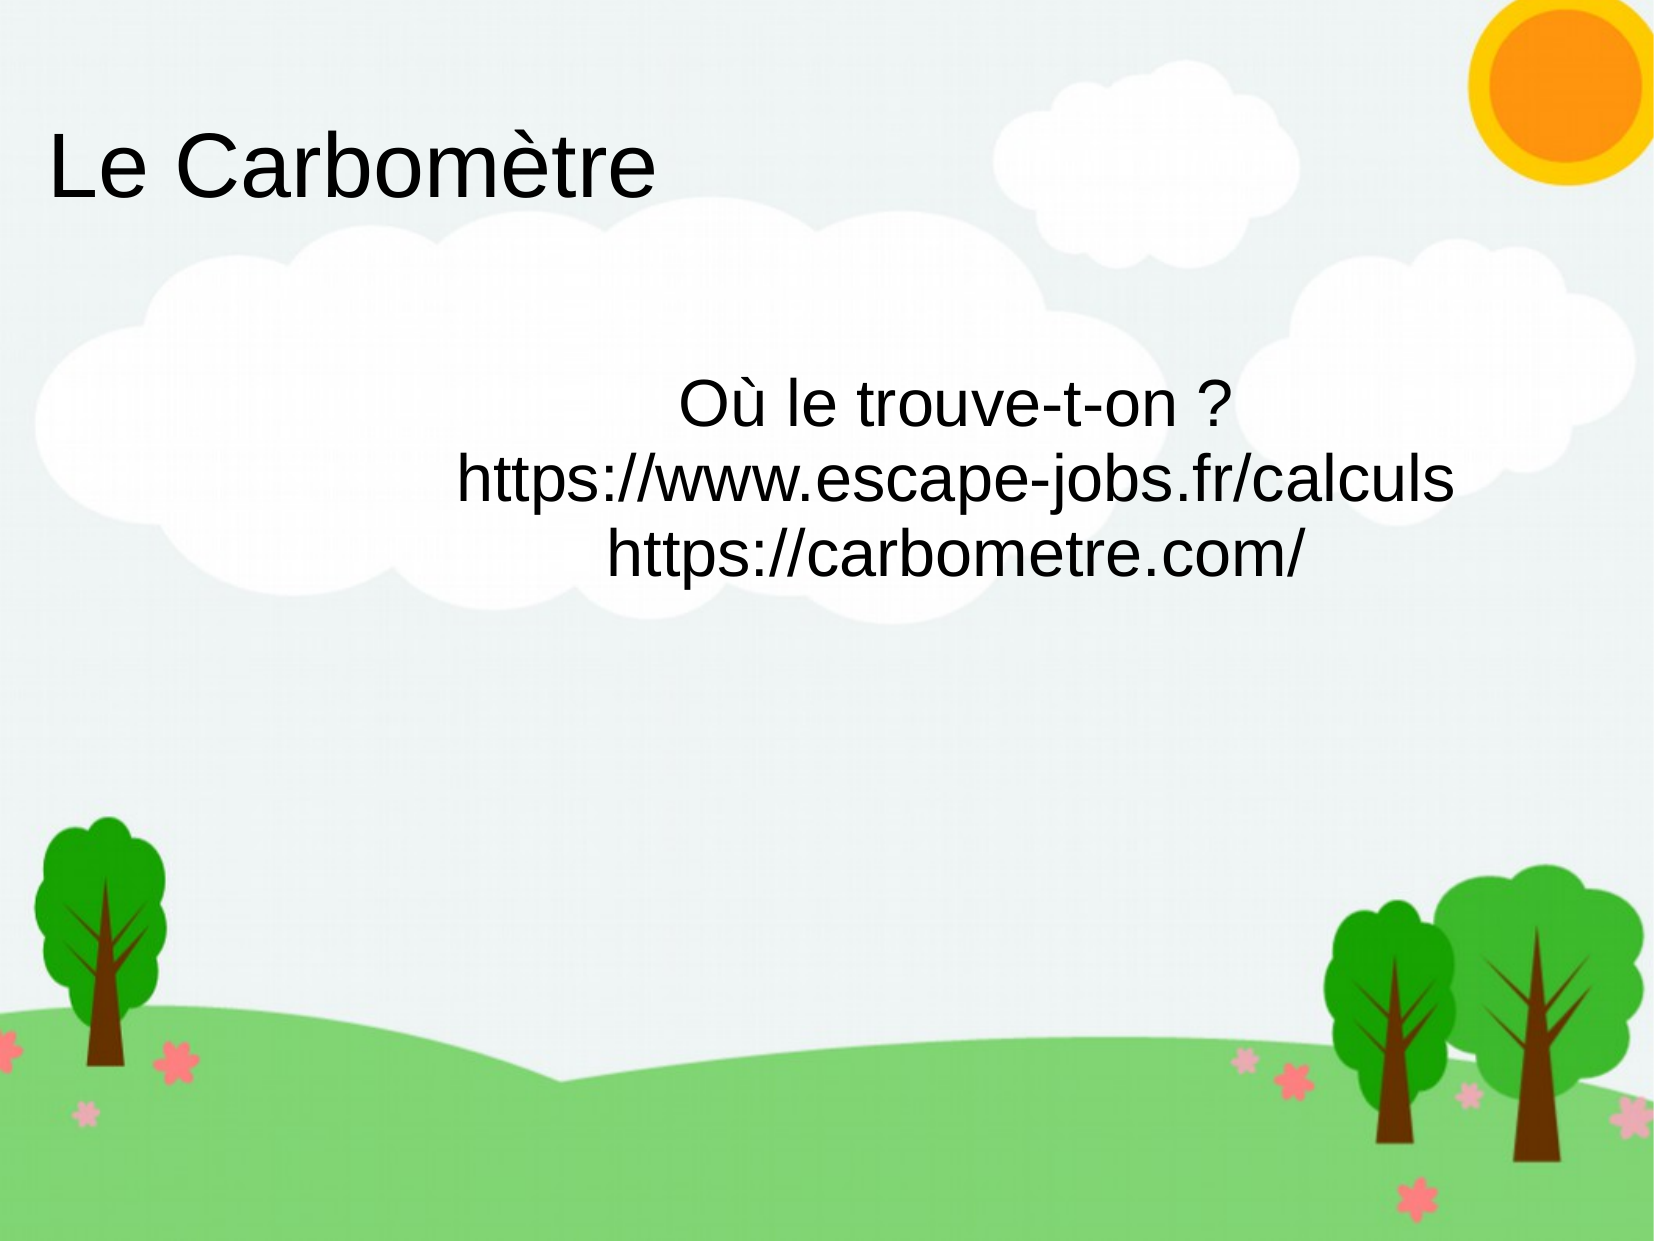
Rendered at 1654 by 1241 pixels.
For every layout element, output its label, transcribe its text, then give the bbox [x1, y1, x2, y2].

subtitle Où le trouve-t-on ? https://www.escape-jobs.fr/calculs https://carbometre.com/ [248, 259, 1654, 697]
title Le Carbomètre [47, 35, 686, 296]
picture [0, 0, 1654, 1241]
